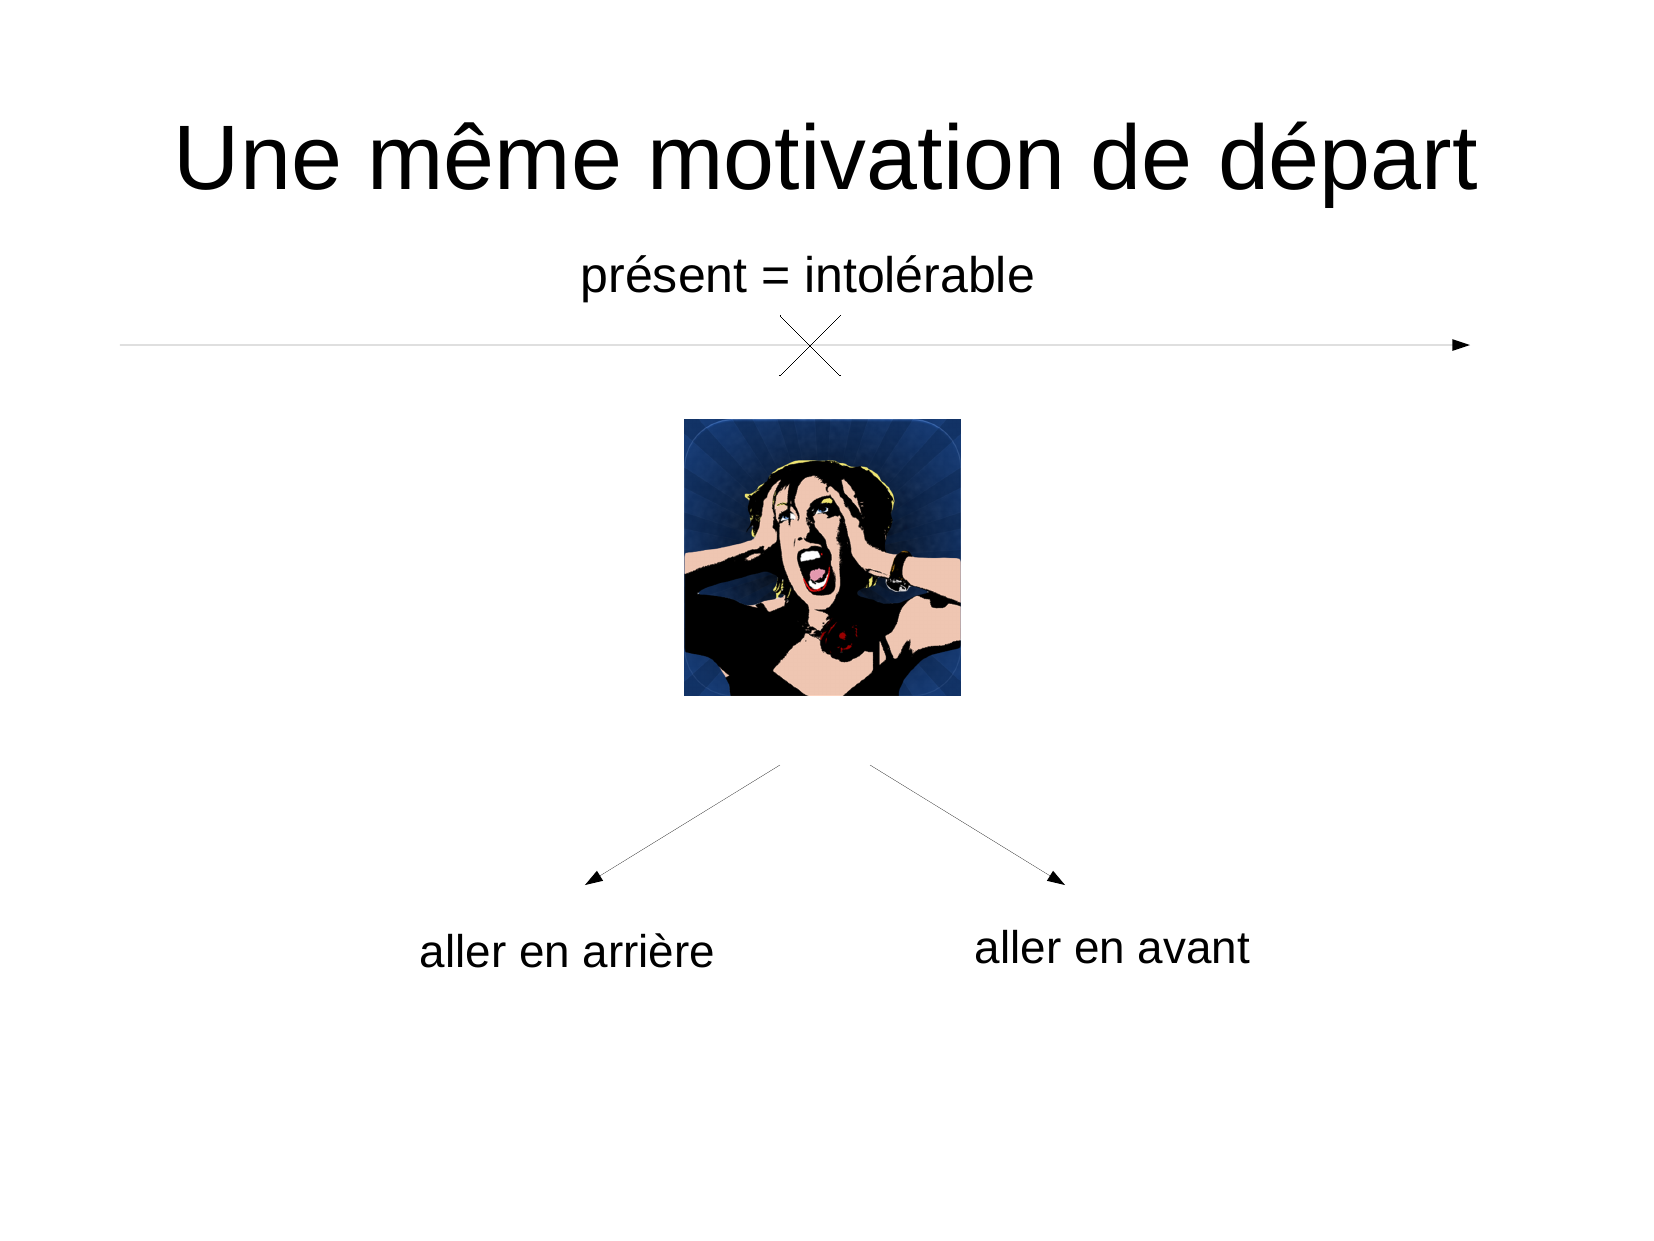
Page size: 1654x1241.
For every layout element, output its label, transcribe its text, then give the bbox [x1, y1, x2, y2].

text_box présent = intolérable [566, 240, 1051, 311]
text_box aller en arrière [405, 918, 766, 985]
picture [684, 420, 961, 696]
text_box aller en avant [960, 915, 1321, 982]
title Une même motivation de départ [82, 49, 1571, 257]
